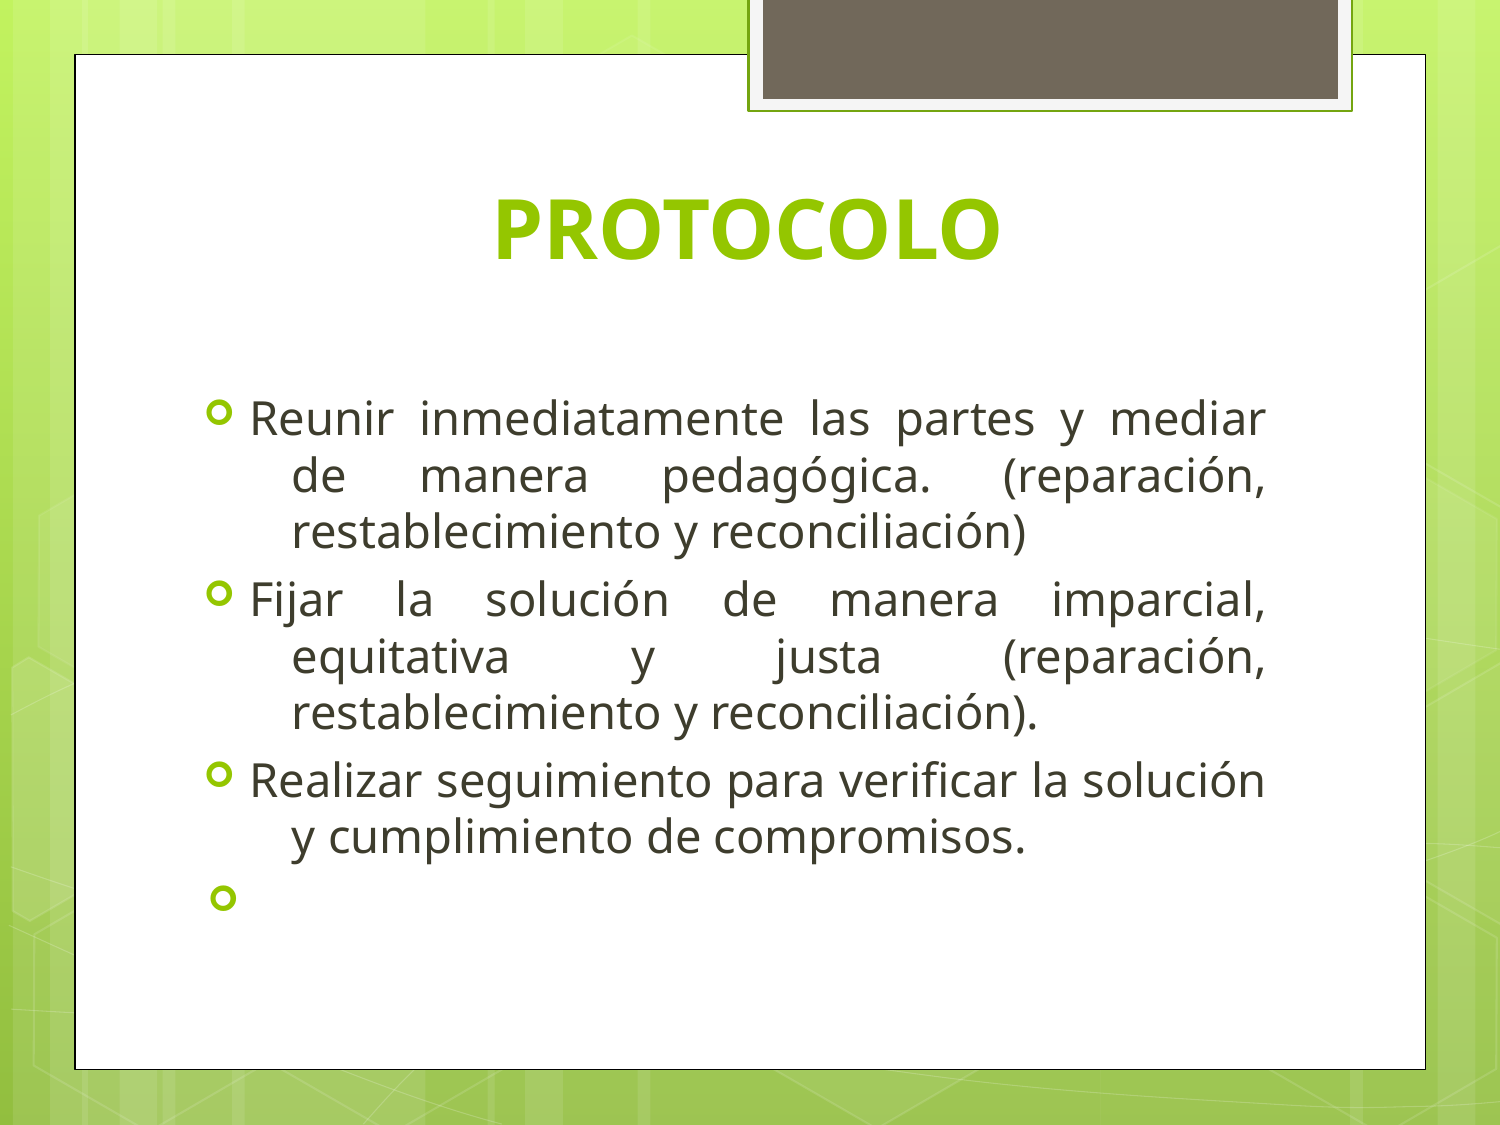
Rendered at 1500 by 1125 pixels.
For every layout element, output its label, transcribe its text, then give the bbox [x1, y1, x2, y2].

list Reunir inmediatamente las partes y mediar de manera pedagógica. (reparación, restablecimiento y reconciliación) Fijar la solución de manera imparcial, equitativa y justa (reparación, restablecimiento y reconciliación). Realizar seguimiento para verificar la solución y cumplimiento de compromisos. [171, 381, 1283, 957]
title PROTOCOLO [171, 168, 1324, 268]
